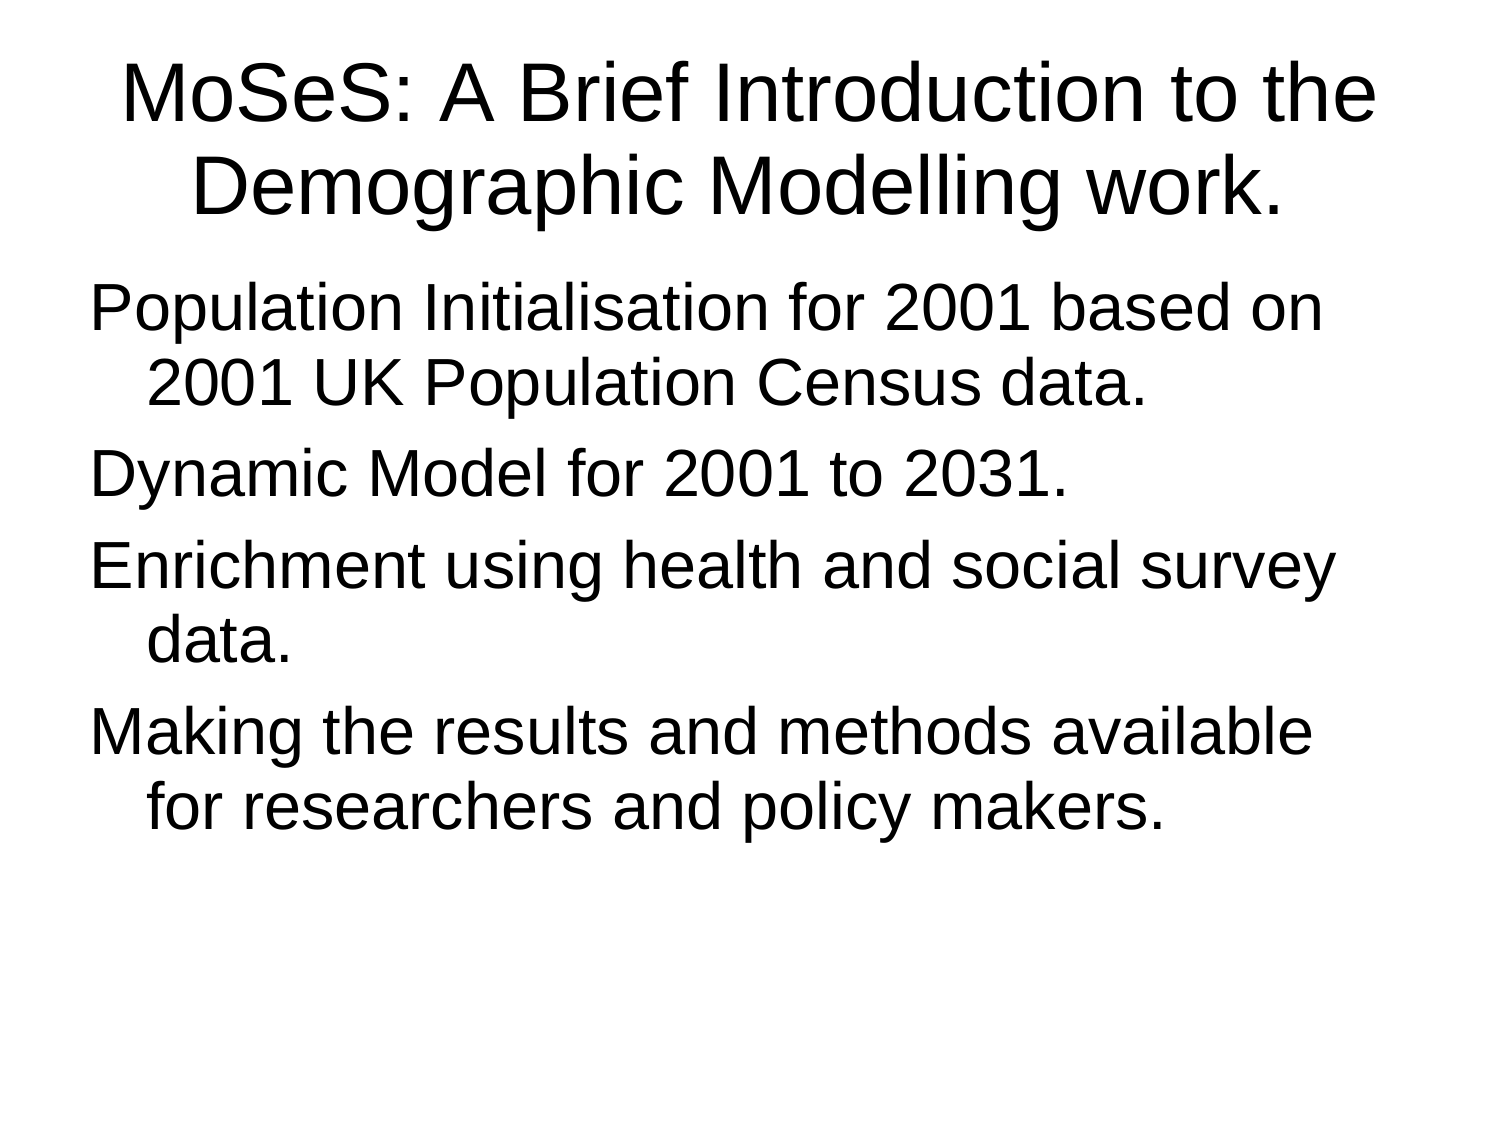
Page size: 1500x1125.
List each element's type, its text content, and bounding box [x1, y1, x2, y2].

list Population Initialisation for 2001 based on 2001 UK Population Census data. Dynamic Model for 2001 to 2031. Enrichment using health and social survey data. Making the results and methods available for researchers and policy makers. [75, 262, 1426, 1006]
title MoSeS: A Brief Introduction to the Demographic Modelling work. [75, 31, 1426, 247]
